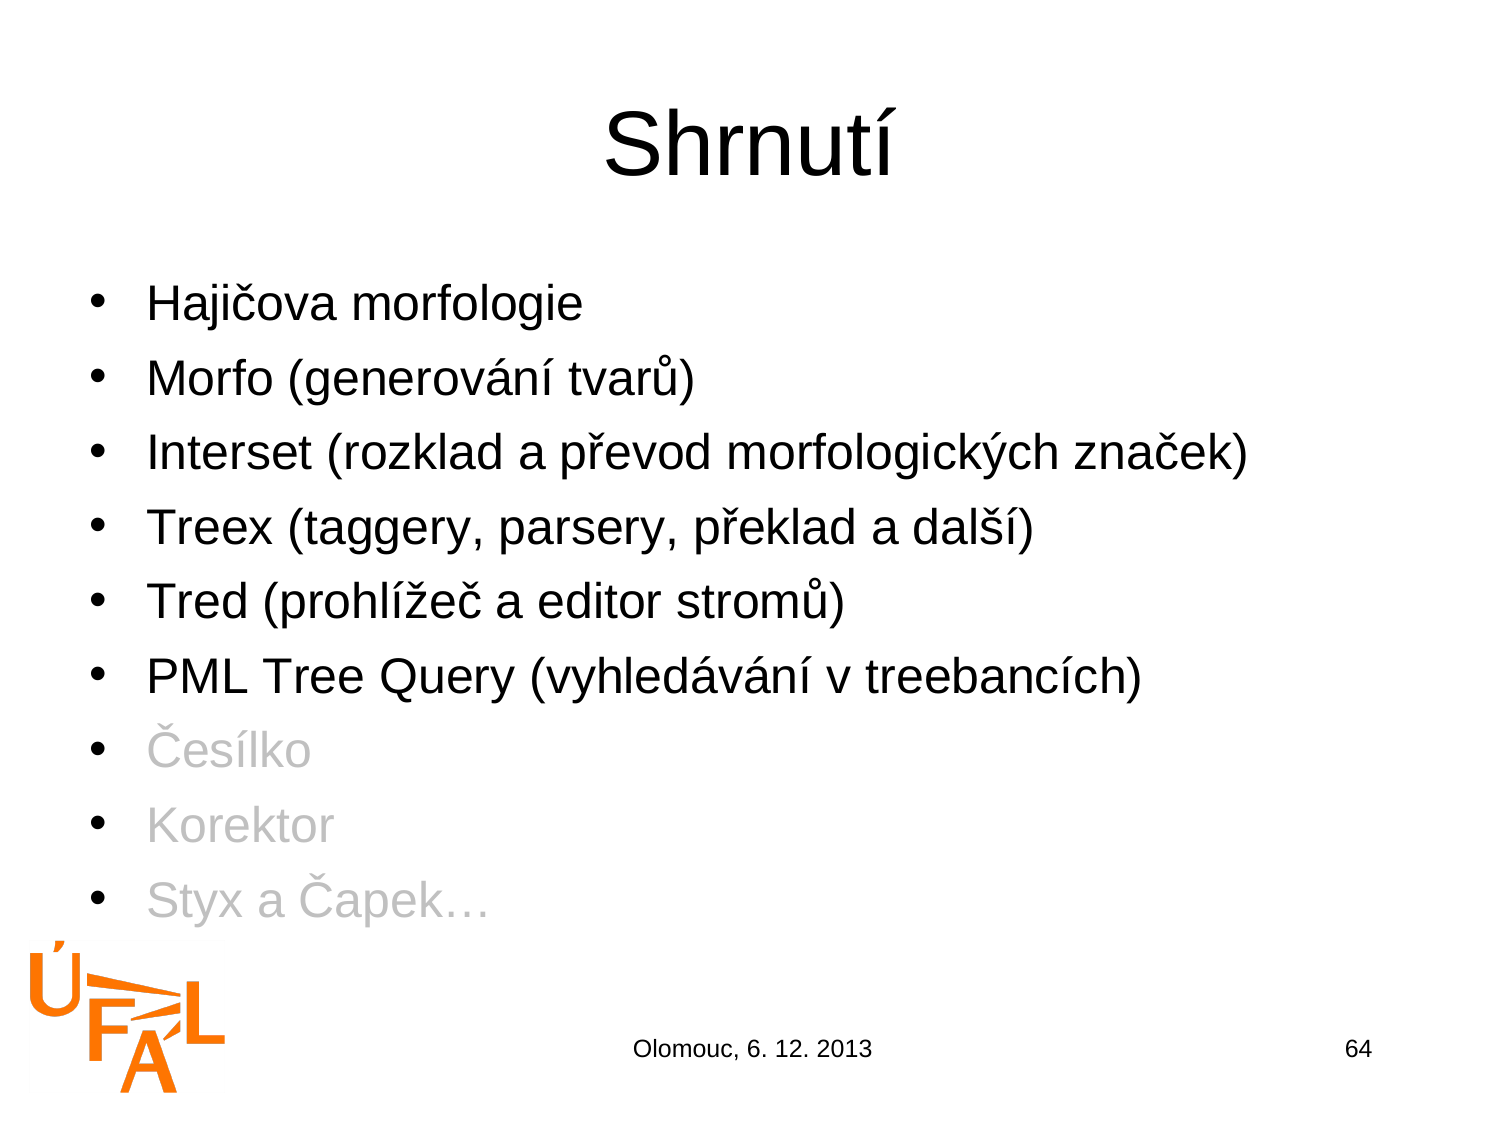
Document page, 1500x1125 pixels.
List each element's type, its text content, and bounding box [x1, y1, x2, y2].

title Shrnutí [75, 14, 1426, 262]
list Hajičova morfologie Morfo (generování tvarů) Interset (rozklad a převod morfologických značek) Treex (taggery, parsery, překlad a další) Tred (prohlížeč a editor stromů) PML Tree Query (vyhledávání v treebancích) Česílko Korektor Styx a Čapek… [75, 262, 1426, 936]
picture [29, 940, 225, 1093]
